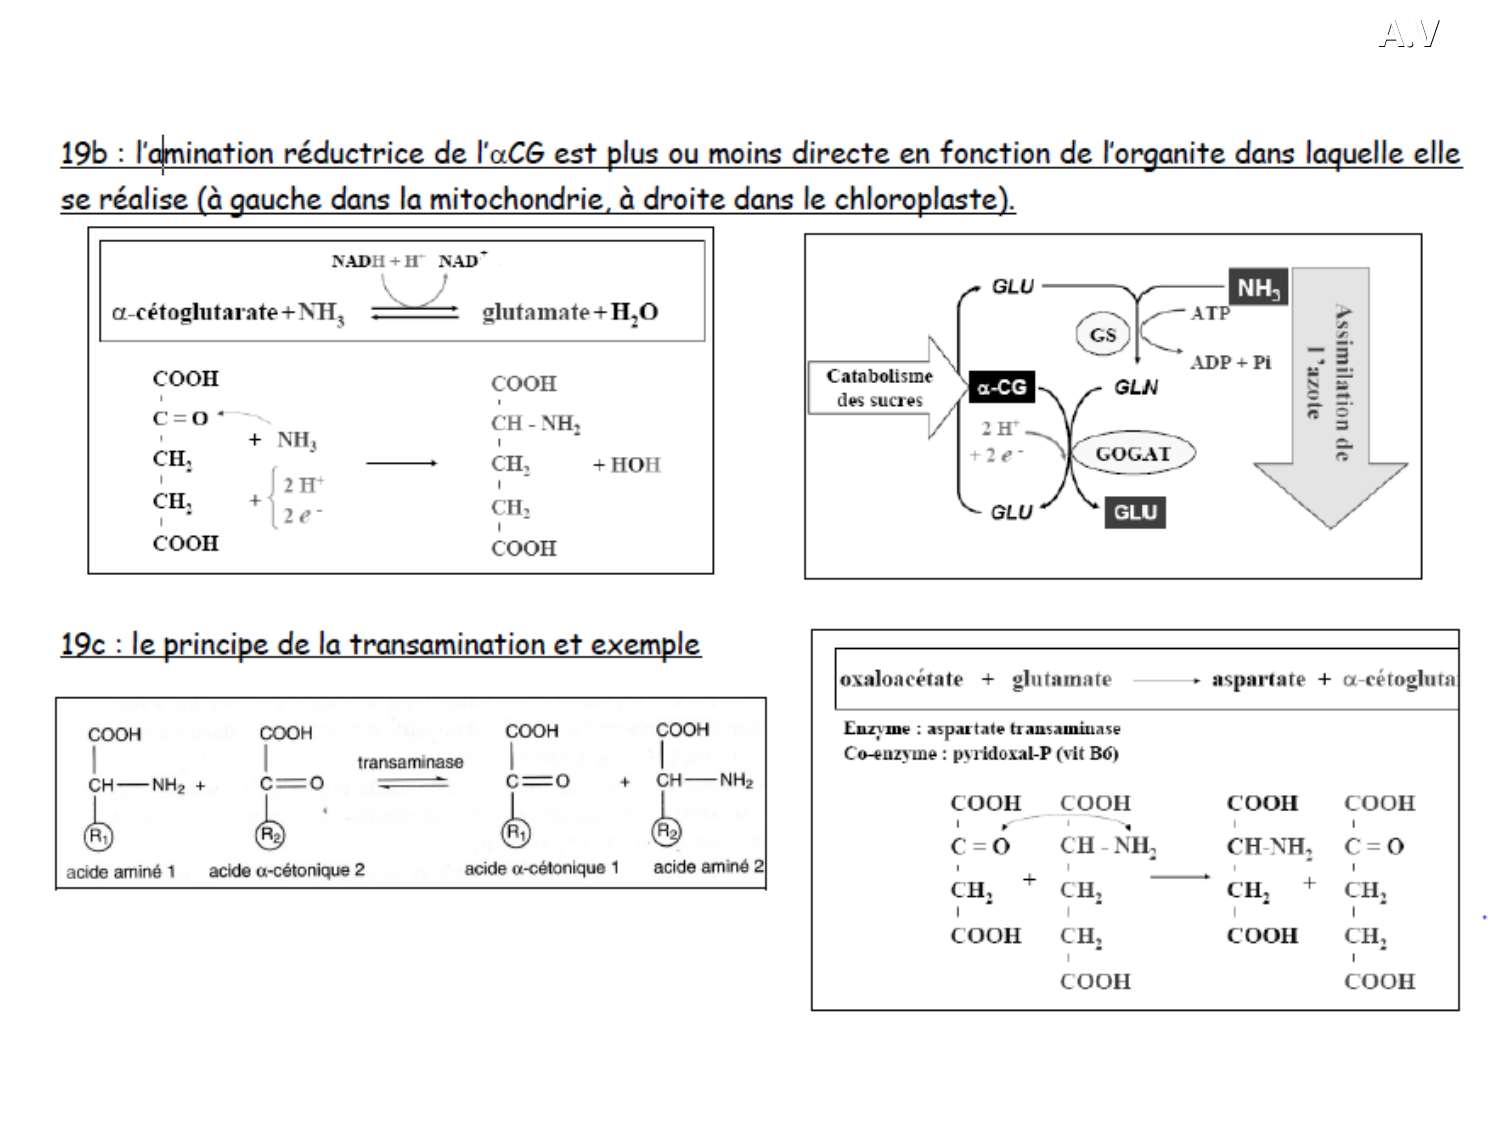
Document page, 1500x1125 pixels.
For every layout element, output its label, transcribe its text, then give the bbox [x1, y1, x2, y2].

picture [13, 118, 1500, 1054]
text_box A.V [1363, 1, 1488, 63]
